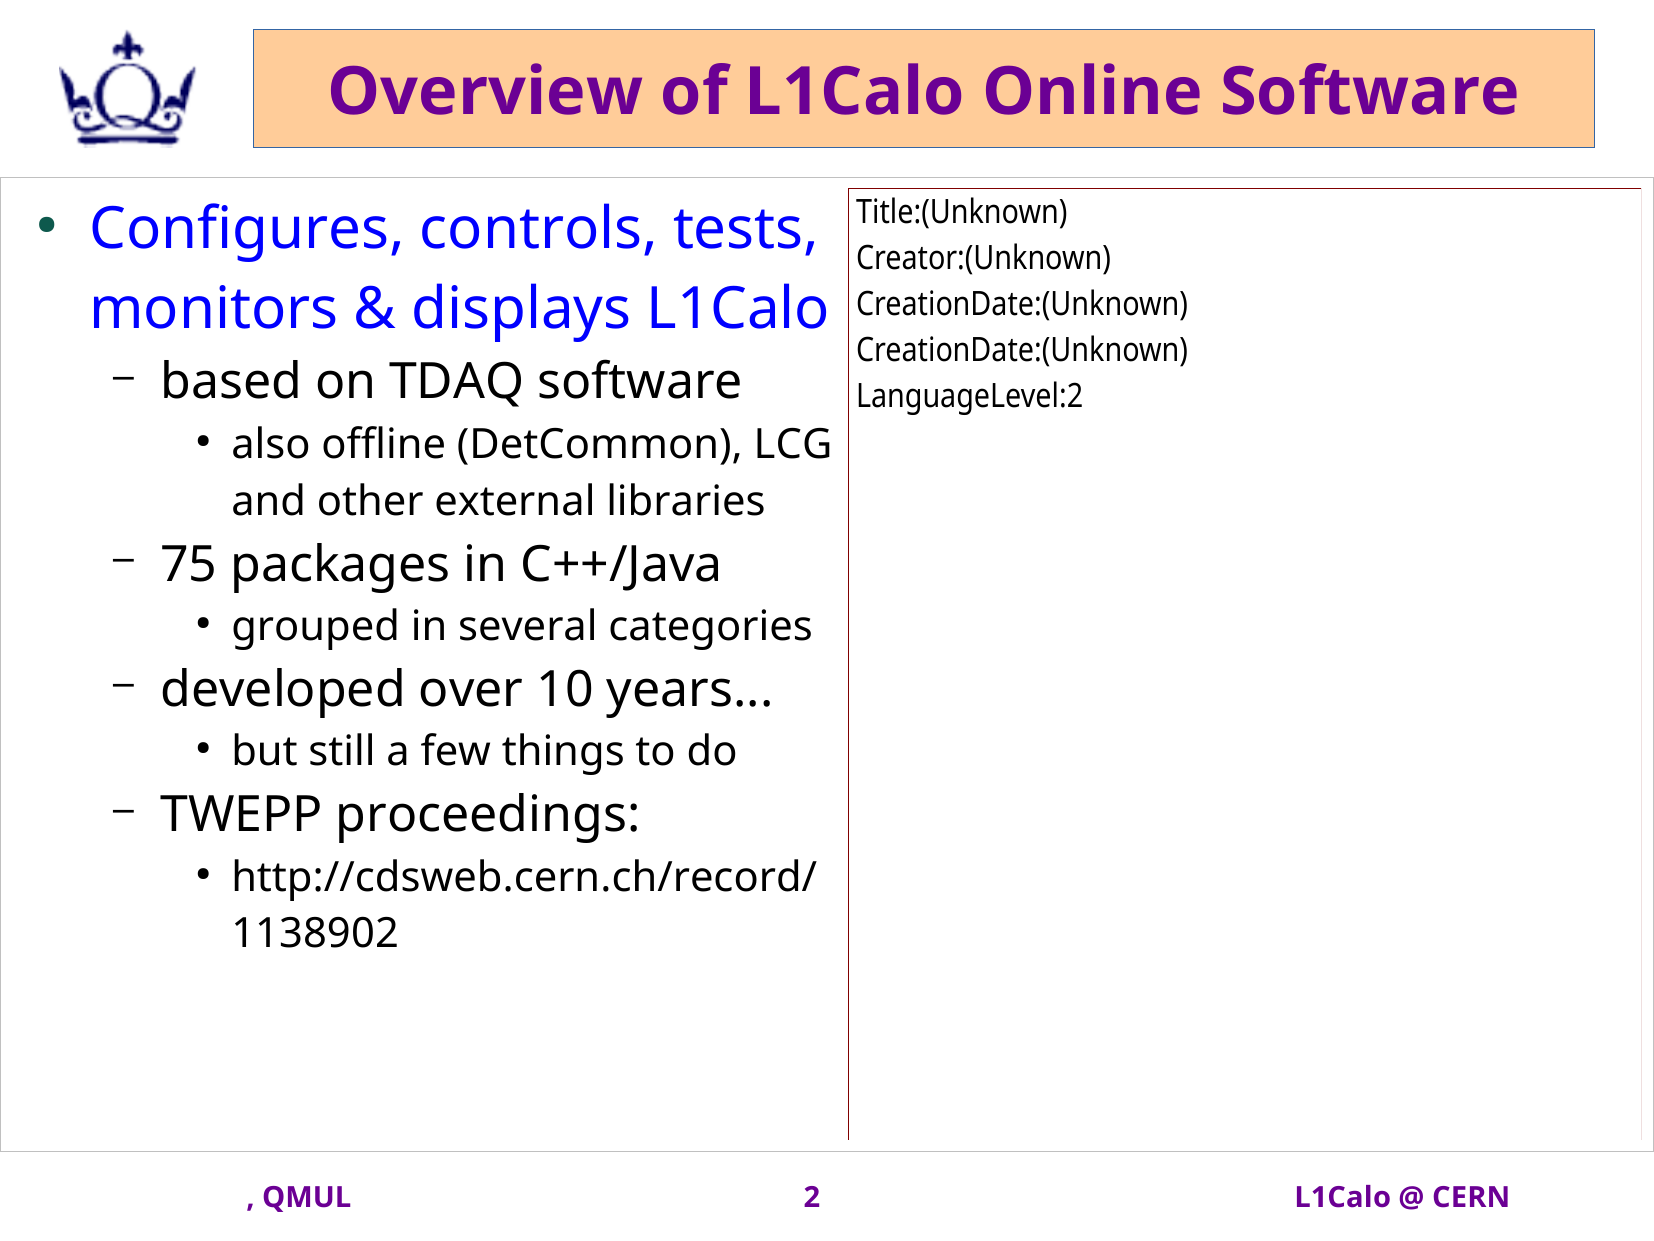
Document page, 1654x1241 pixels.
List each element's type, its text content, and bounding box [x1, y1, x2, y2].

title Overview of L1Calo Online Software [253, 29, 1595, 148]
list Configures, controls, tests, monitors & displays L1Calo based on TDAQ software also offline (DetCommon), LCG and other external libraries 75 packages in C++/Java grouped in several categories developed over 10 years... but still a few things to do TWEPP proceedings: http://cdsweb.cern.ch/record/1138902 [18, 186, 846, 1137]
picture [59, 29, 200, 148]
picture [846, 185, 1642, 1140]
